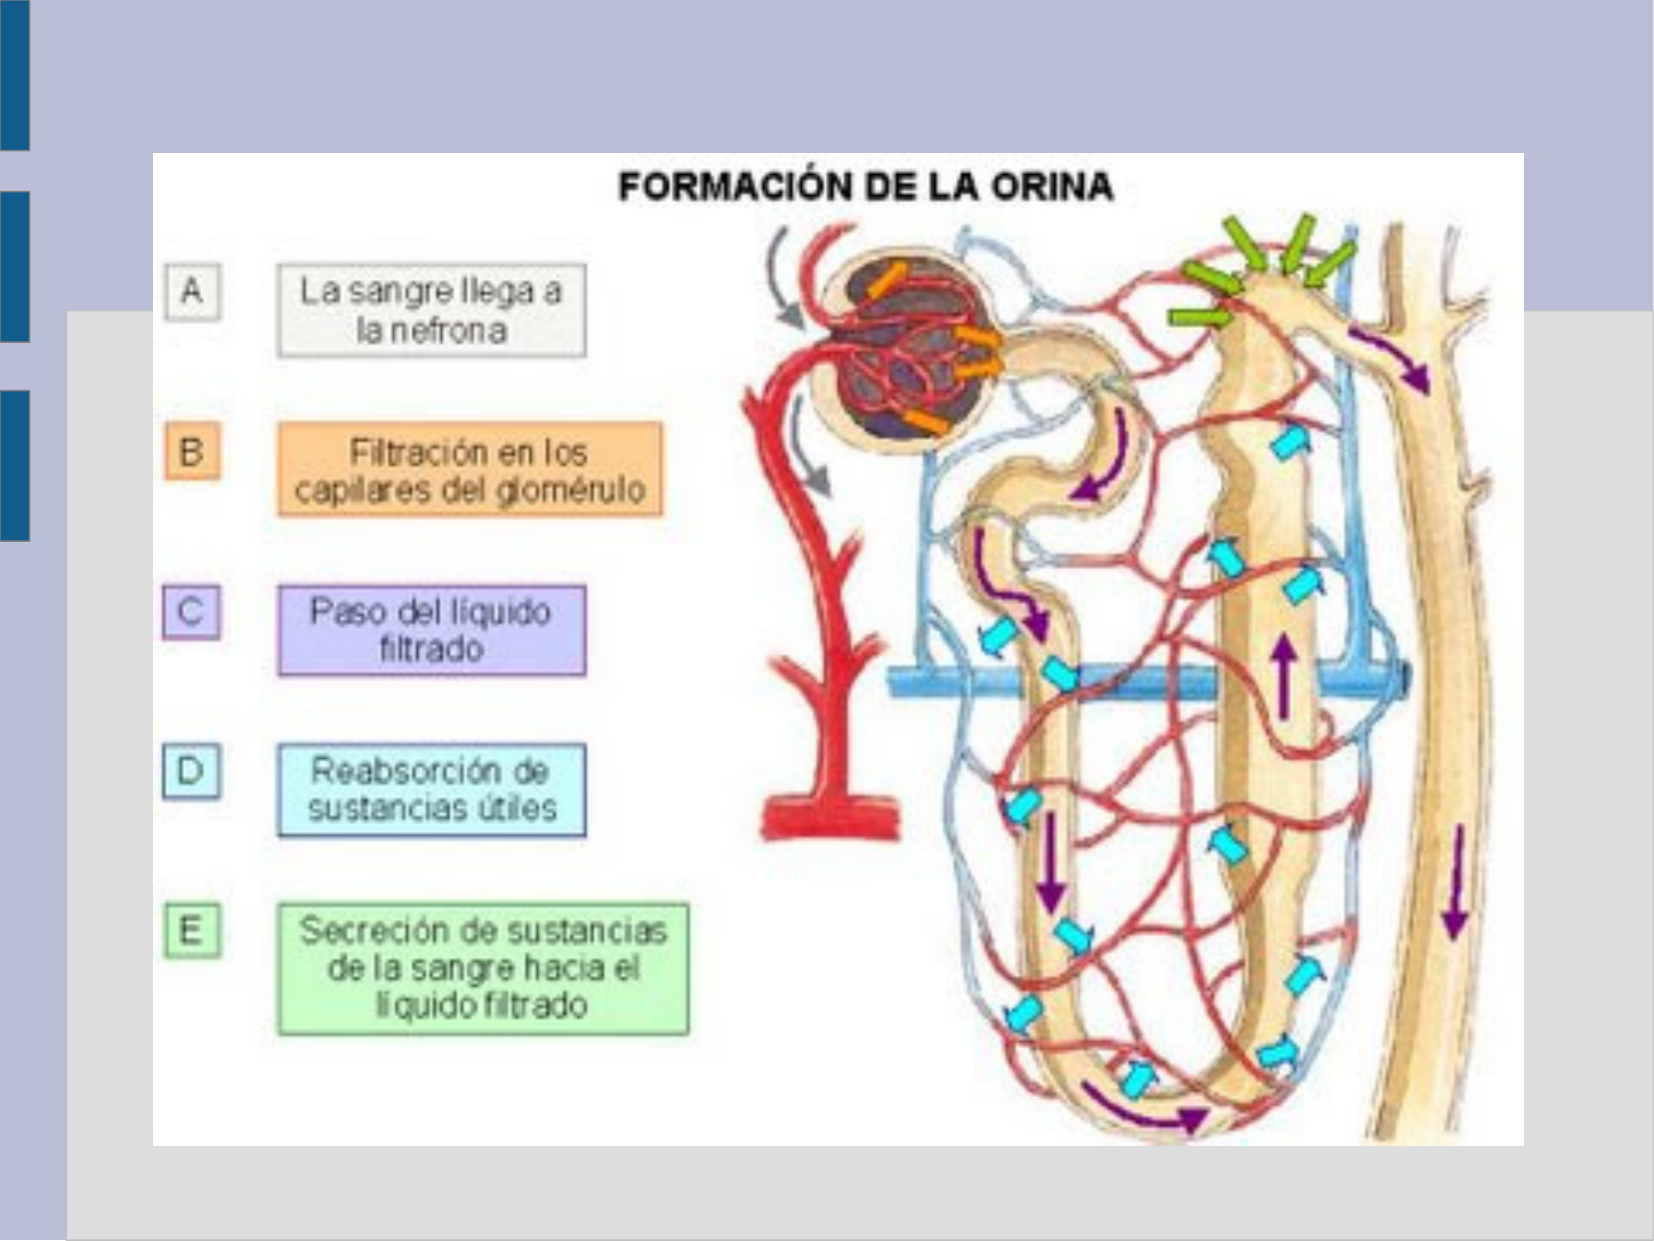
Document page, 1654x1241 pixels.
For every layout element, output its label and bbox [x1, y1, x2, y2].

picture [153, 153, 1524, 1146]
